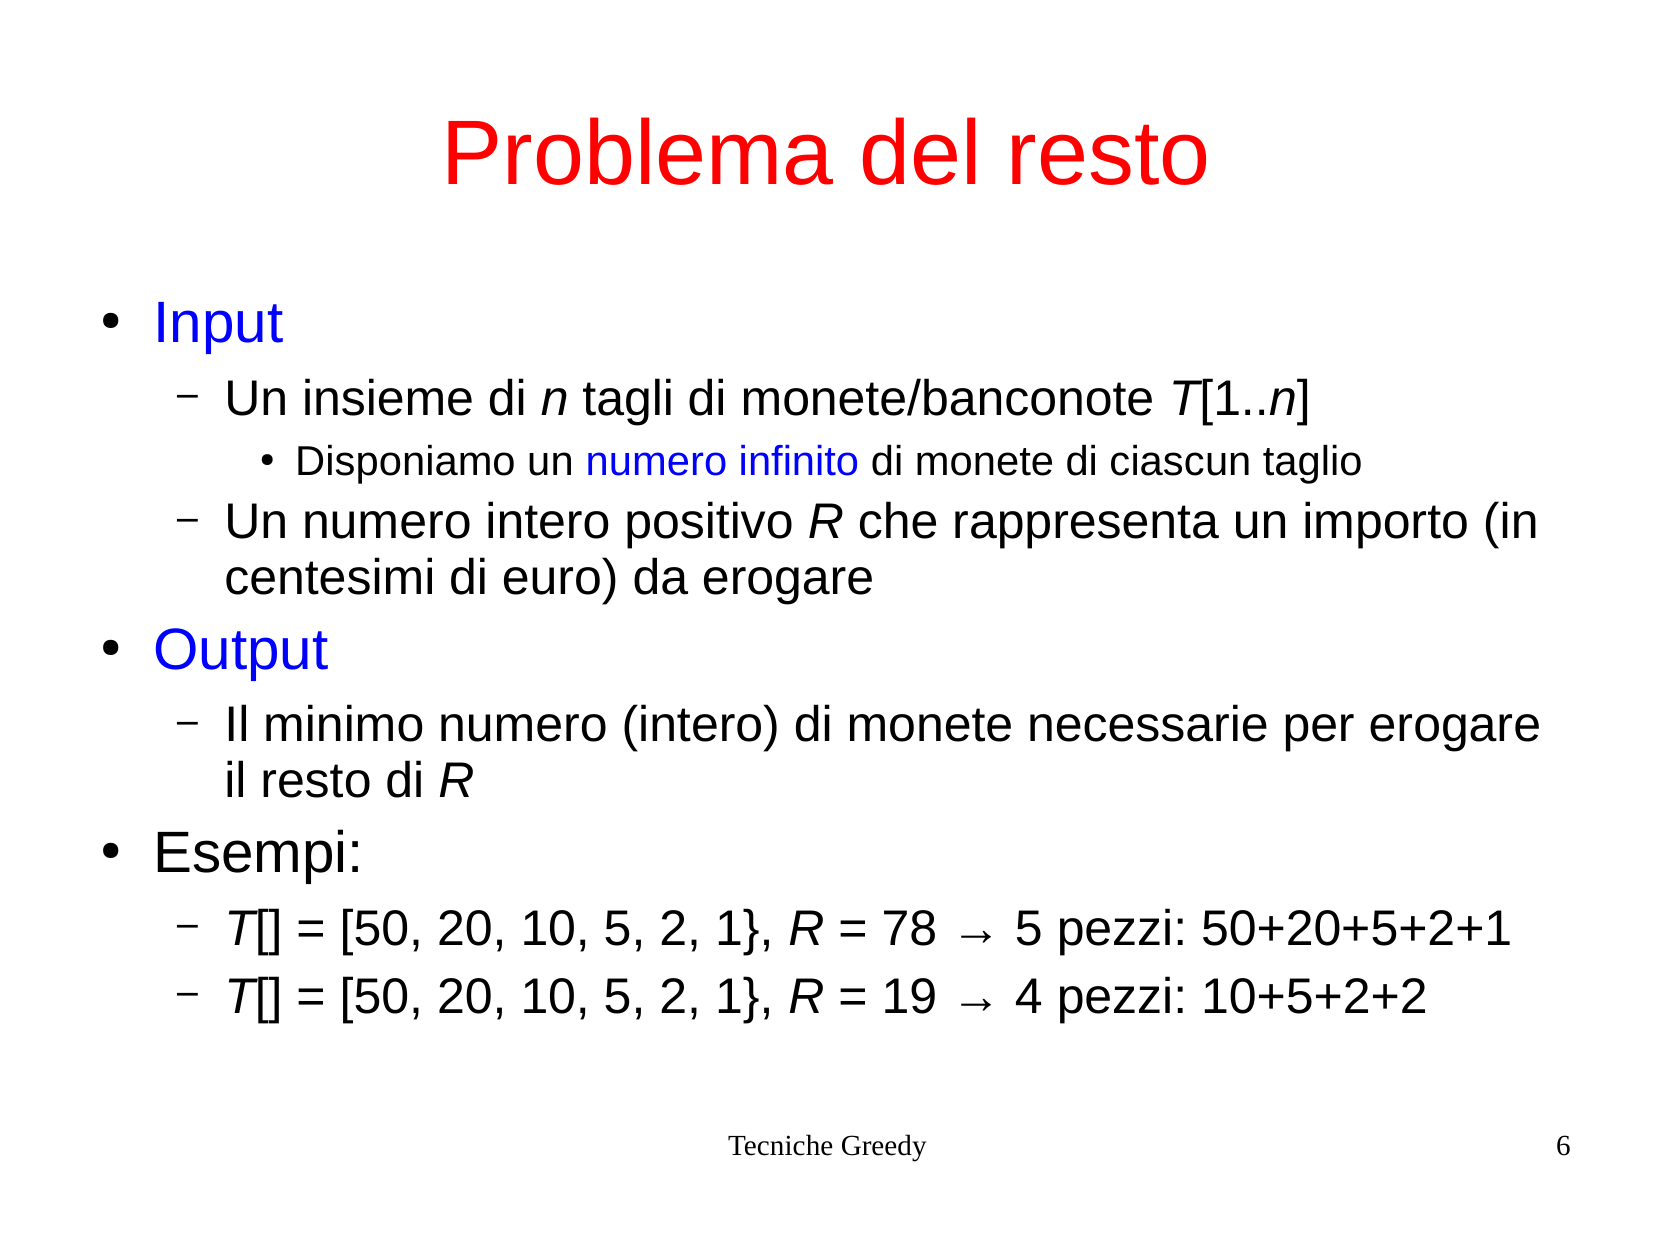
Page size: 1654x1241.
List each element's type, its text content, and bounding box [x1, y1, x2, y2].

title Problema del resto [82, 49, 1571, 257]
list Input Un insieme di n tagli di monete/banconote T[1..n] Disponiamo un numero infinito di monete di ciascun taglio Un numero intero positivo R che rappresenta un importo (in centesimi di euro) da erogare Output Il minimo numero (intero) di monete necessarie per erogare il resto di R Esempi: T[] = [50, 20, 10, 5, 2, 1}, R = 78 → 5 pezzi: 50+20+5+2+1 T[] = [50, 20, 10, 5, 2, 1}, R = 19 → 4 pezzi: 10+5+2+2 [82, 290, 1571, 1109]
